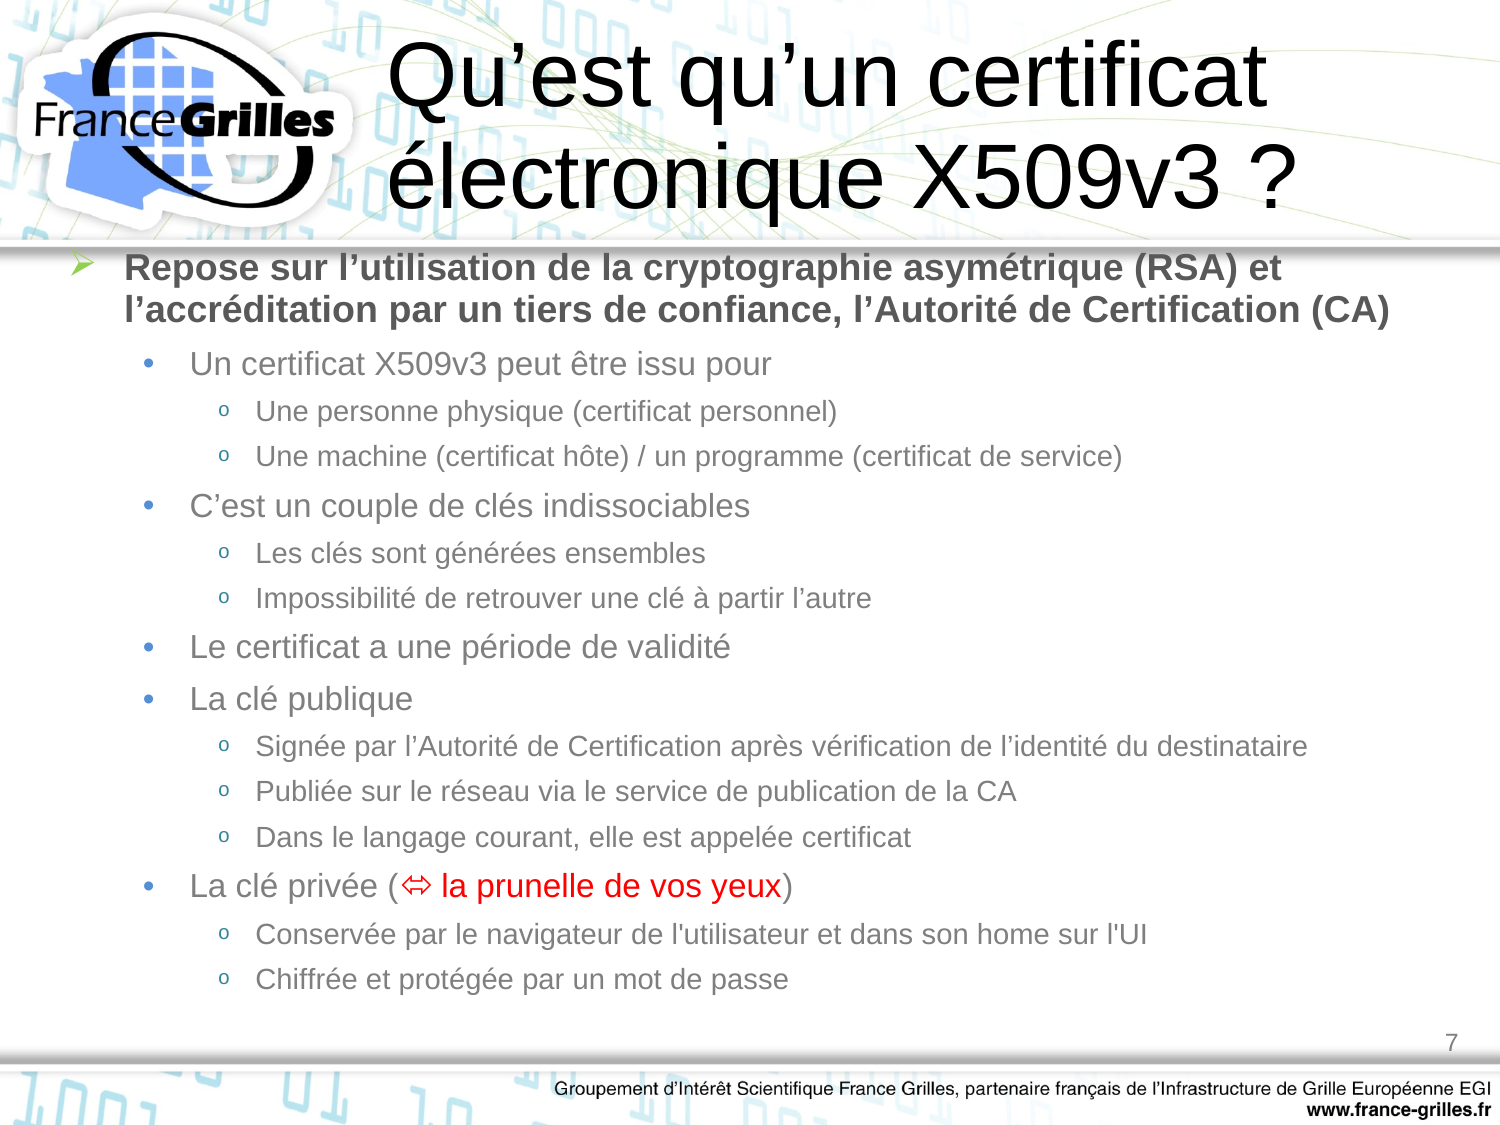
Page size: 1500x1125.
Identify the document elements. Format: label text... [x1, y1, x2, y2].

picture [0, 0, 1500, 1125]
title Qu’est qu’un certificat électronique X509v3 ? [372, 4, 1459, 238]
list Repose sur l’utilisation de la cryptographie asymétrique (RSA) et l’accréditation par un tiers de confiance, l’Autorité de Certification (CA) Un certificat X509v3 peut être issu pour Une personne physique (certificat personnel) Une machine (certificat hôte) / un programme (certificat de service) C’est un couple de clés indissociables Les clés sont générées ensembles Impossibilité de retrouver une clé à partir l’autre Le certificat a une période de validité La clé publique Signée par l’Autorité de Certification après vérification de l’identité du destinataire Publiée sur le réseau via le service de publication de la CA Dans le langage courant, elle est appelée certificat La clé privée ( la prunelle de vos yeux) Conservée par le navigateur de l'utilisateur et dans son home sur l'UI Chiffrée et protégée par un mot de passe [53, 238, 1459, 1071]
